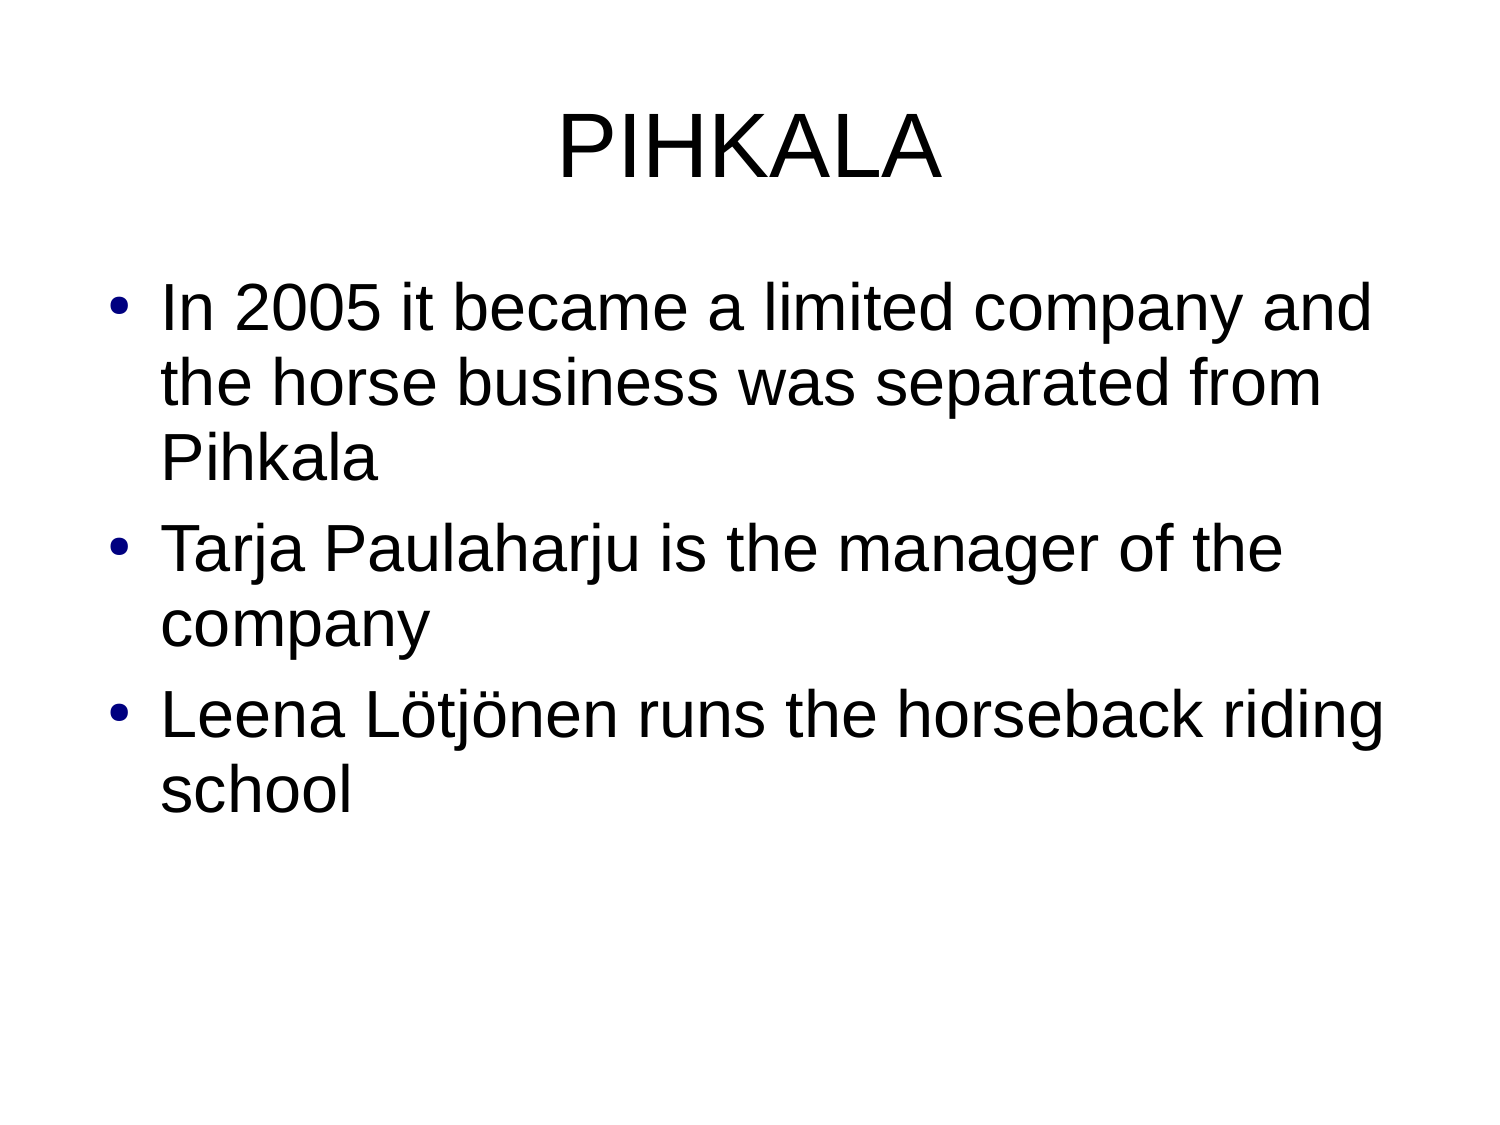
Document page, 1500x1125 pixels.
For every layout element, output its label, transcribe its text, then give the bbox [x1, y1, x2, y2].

list In 2005 it became a limited company and the horse business was separated from Pihkala Tarja Paulaharju is the manager of the company Leena Lötjönen runs the horseback riding school [75, 262, 1426, 1006]
title PIHKALA [75, 52, 1426, 240]
